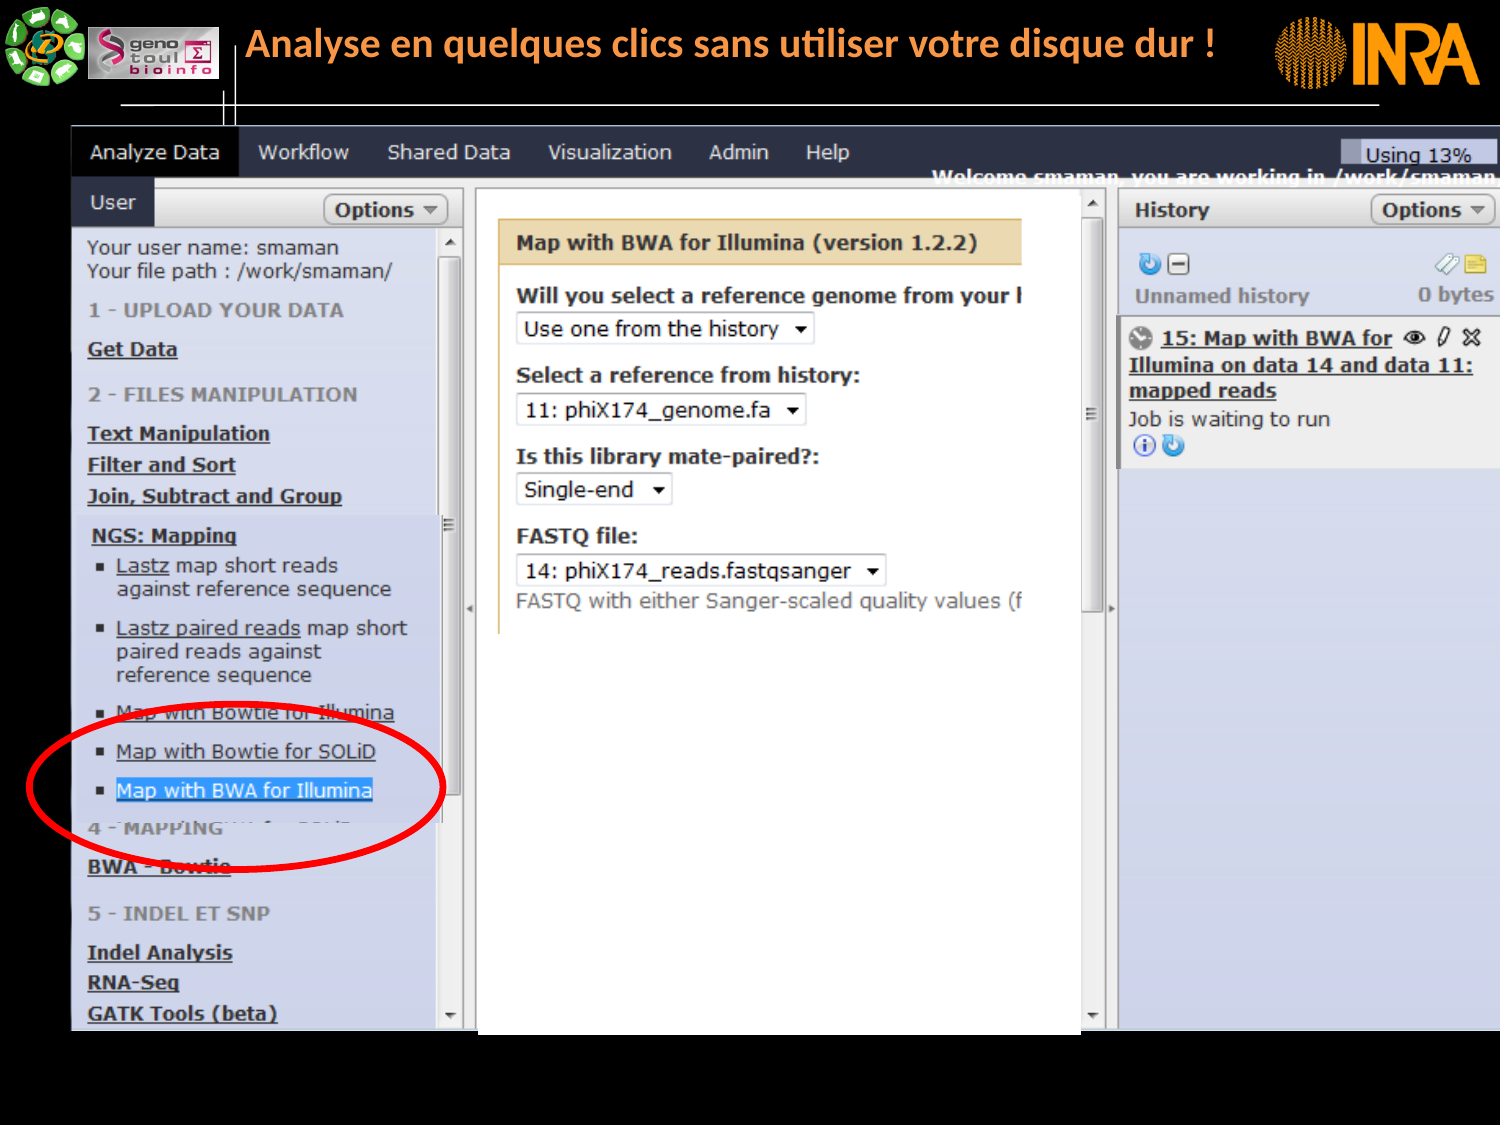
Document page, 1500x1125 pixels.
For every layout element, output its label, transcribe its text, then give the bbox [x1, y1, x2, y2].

picture [70, 708, 439, 866]
picture [70, 125, 1500, 1031]
picture [490, 208, 1022, 634]
text_box [478, 196, 1081, 1035]
text_box Analyse en quelques clics sans utiliser votre disque dur ! [230, 19, 1400, 86]
